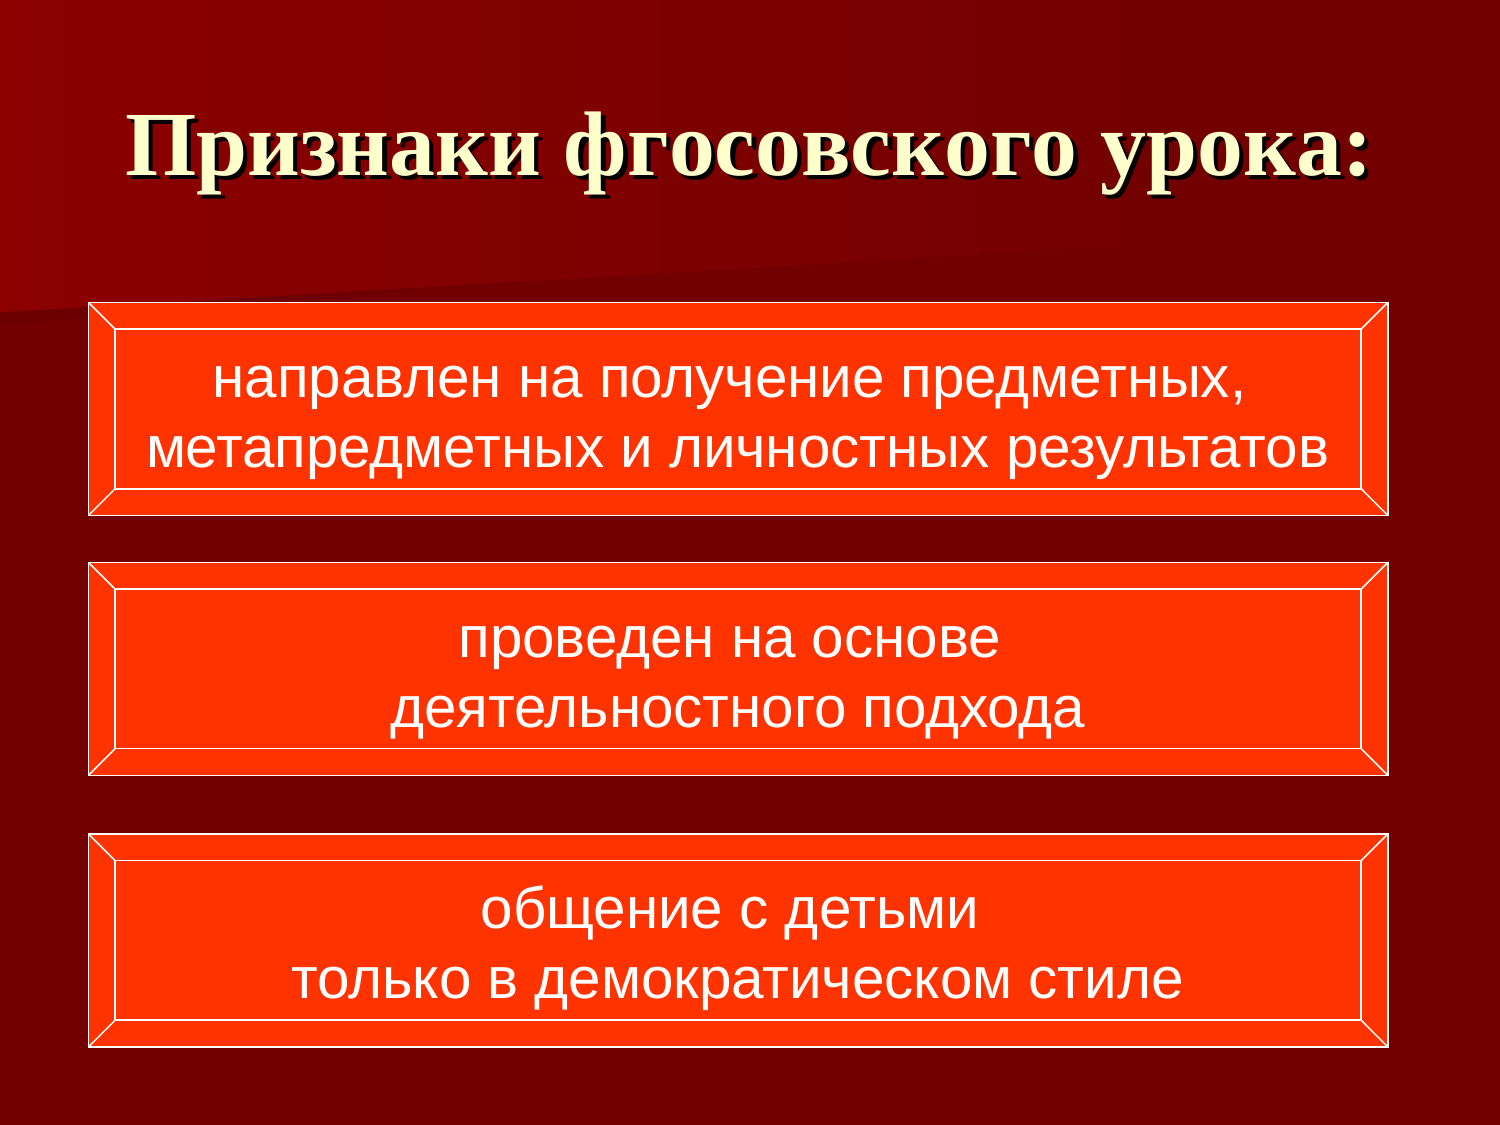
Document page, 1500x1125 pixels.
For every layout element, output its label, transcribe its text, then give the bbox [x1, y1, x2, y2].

text_box направлен на получение предметных, метапредметных и личностных результатов [88, 302, 1388, 516]
title Признаки фгосовского урока: [75, 45, 1426, 233]
text_box проведен на основе деятельностного подхода [88, 562, 1388, 776]
text_box общение с детьми только в демократическом стиле [88, 834, 1388, 1047]
